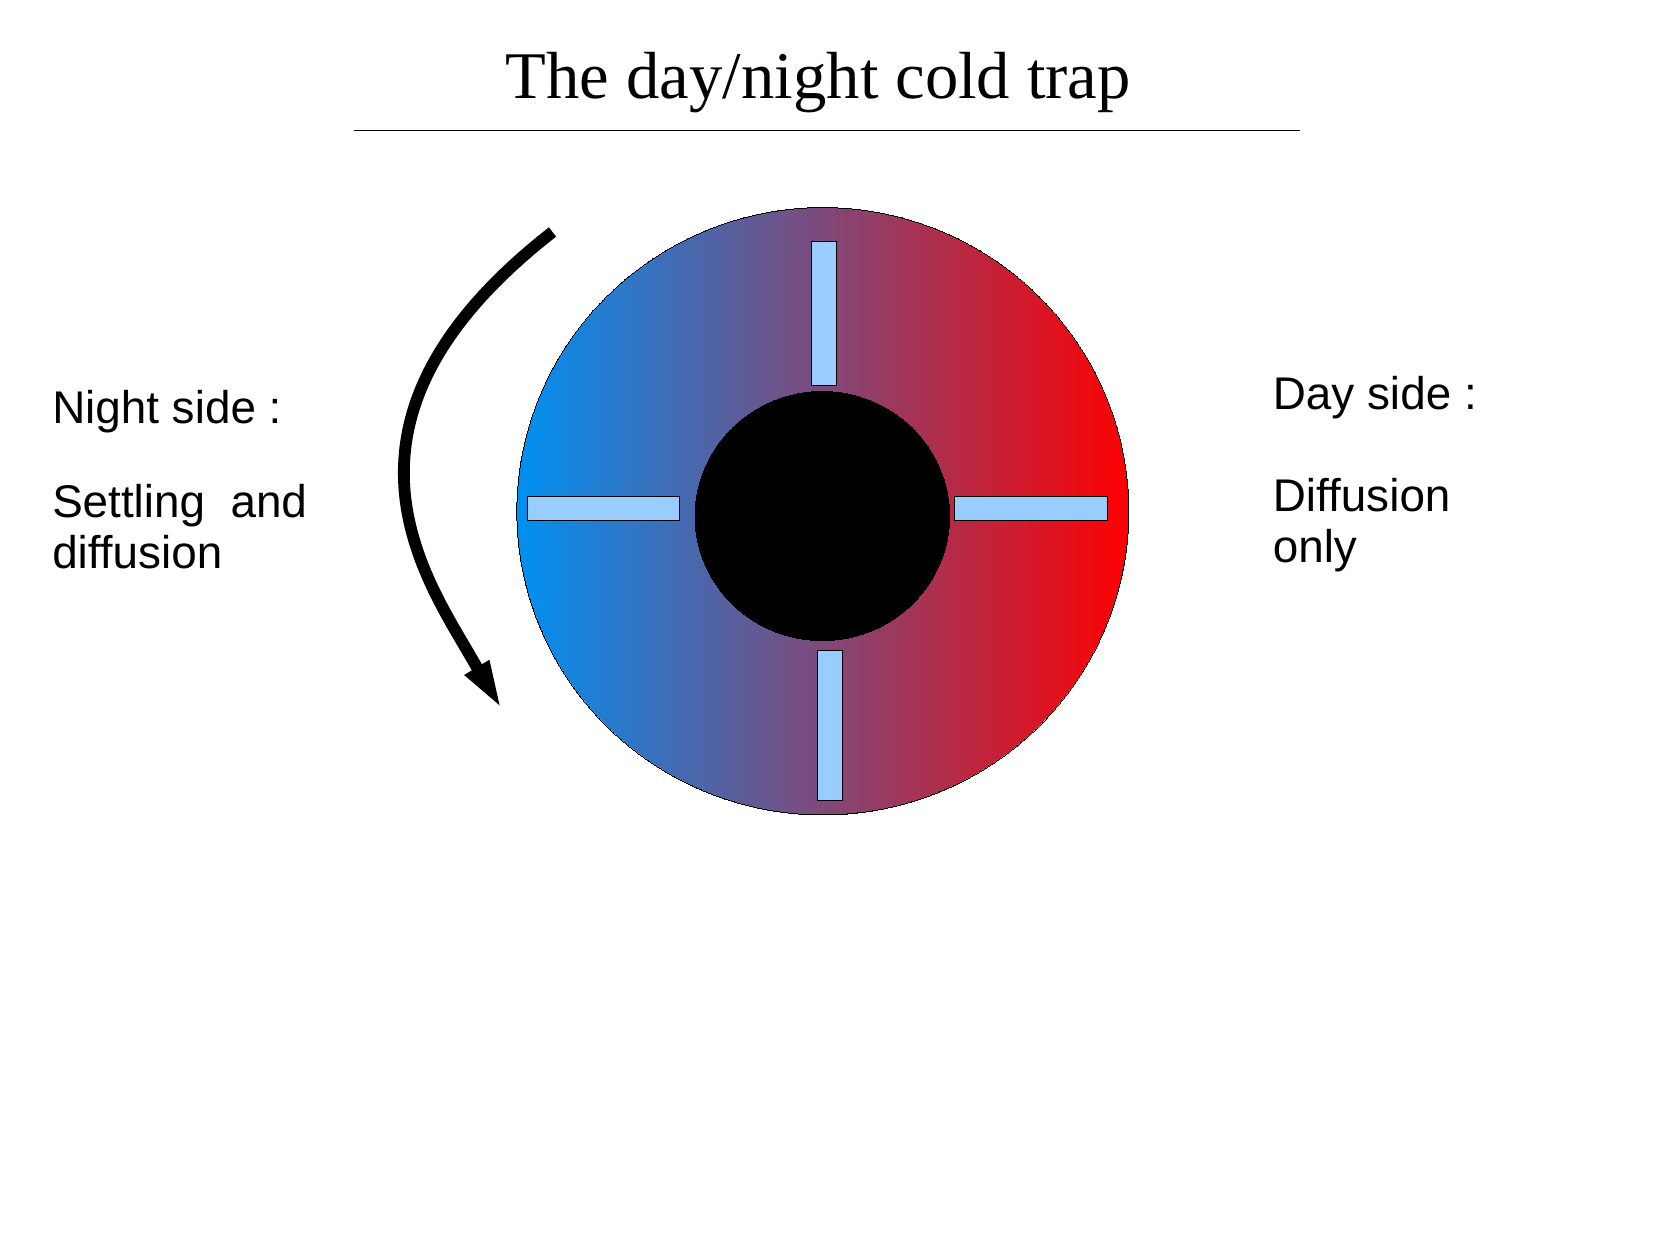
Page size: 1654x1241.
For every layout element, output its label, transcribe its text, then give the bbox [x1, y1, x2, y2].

text_box [516, 207, 1129, 815]
text_box The day/night cold trap [0, 31, 1646, 121]
text_box Night side : Settling and diffusion [37, 375, 399, 671]
text_box Day side : Diffusion only [1258, 360, 1506, 656]
